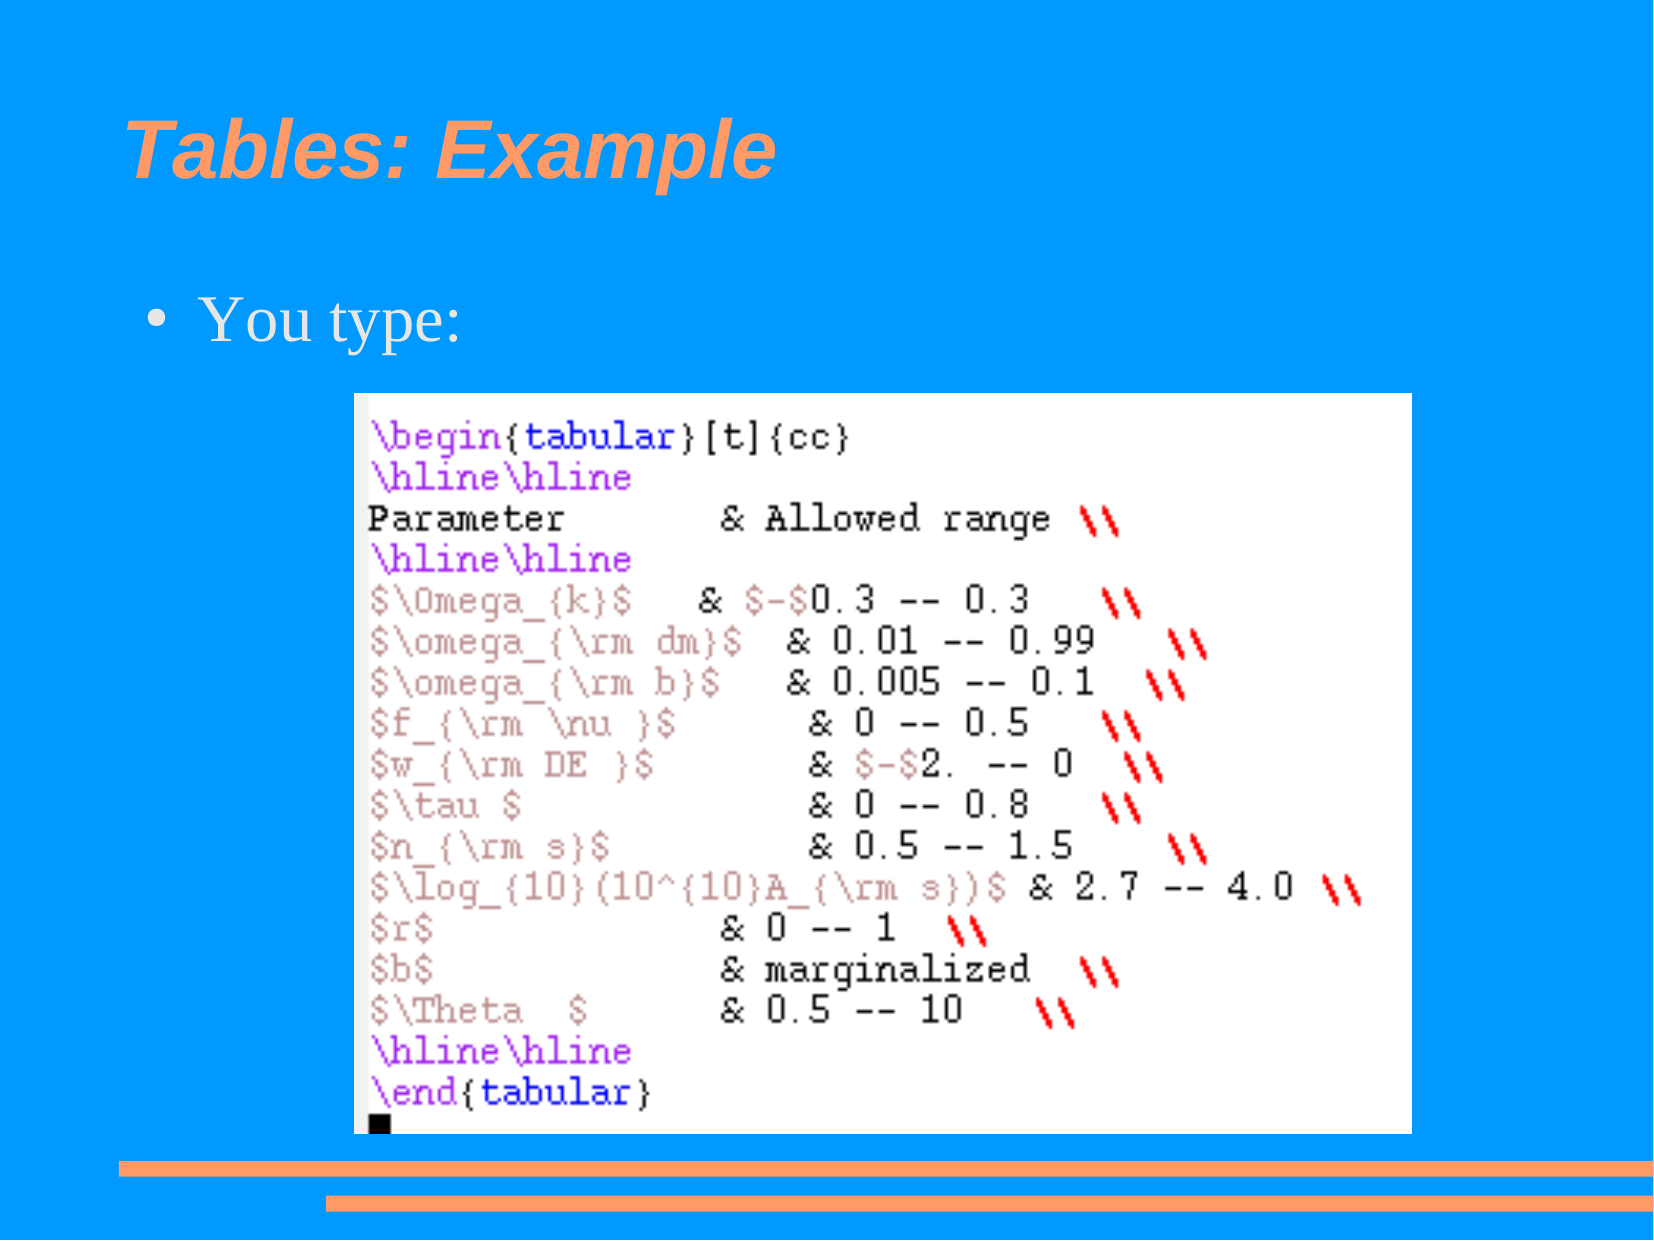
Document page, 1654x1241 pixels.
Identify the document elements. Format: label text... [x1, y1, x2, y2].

title Tables: Example [121, 46, 1534, 254]
list You type: [126, 282, 1303, 371]
picture [354, 393, 1412, 1134]
